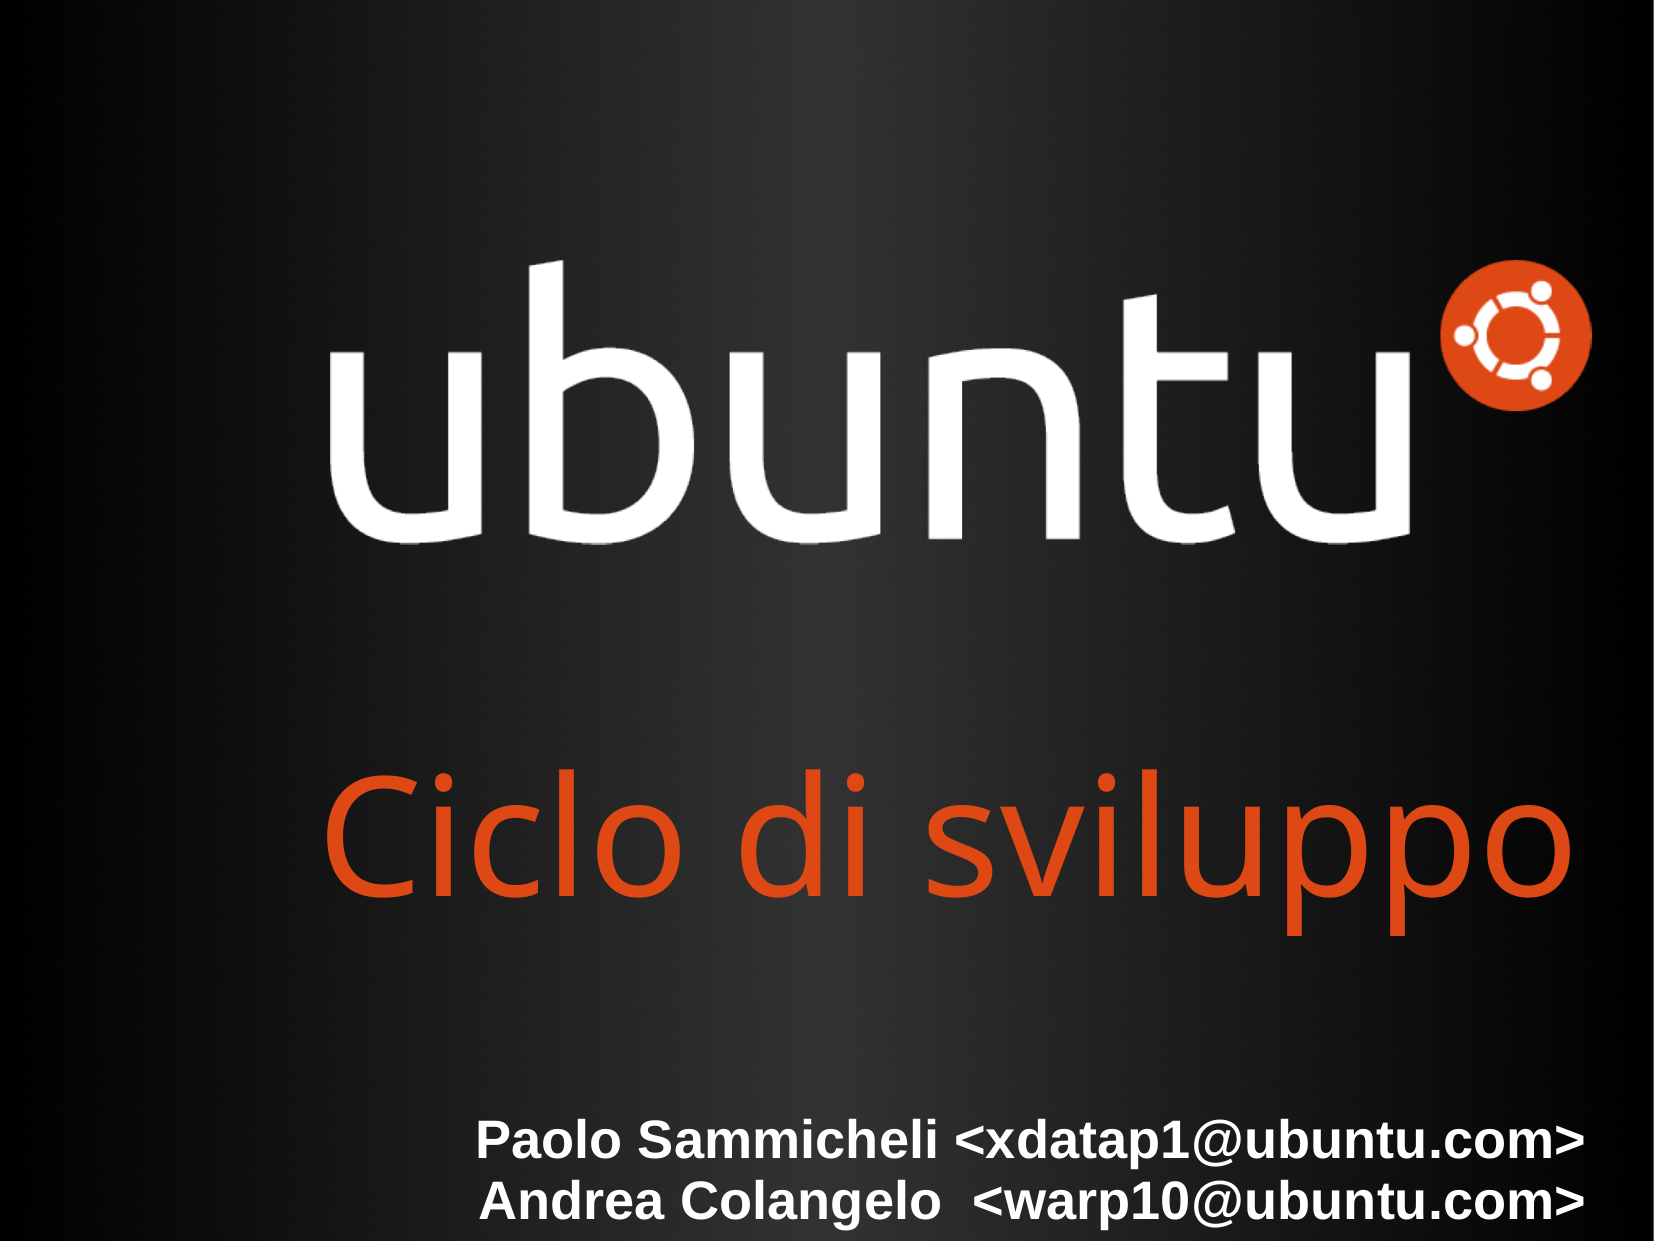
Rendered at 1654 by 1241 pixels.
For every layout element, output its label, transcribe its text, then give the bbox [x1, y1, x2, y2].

text_box Ciclo di sviluppo [105, 711, 1596, 914]
text_box Paolo Sammicheli <xdatap1@ubuntu.com> Andrea Colangelo <warp10@ubuntu.com> [0, 1102, 1603, 1241]
picture [0, 0, 1654, 1241]
